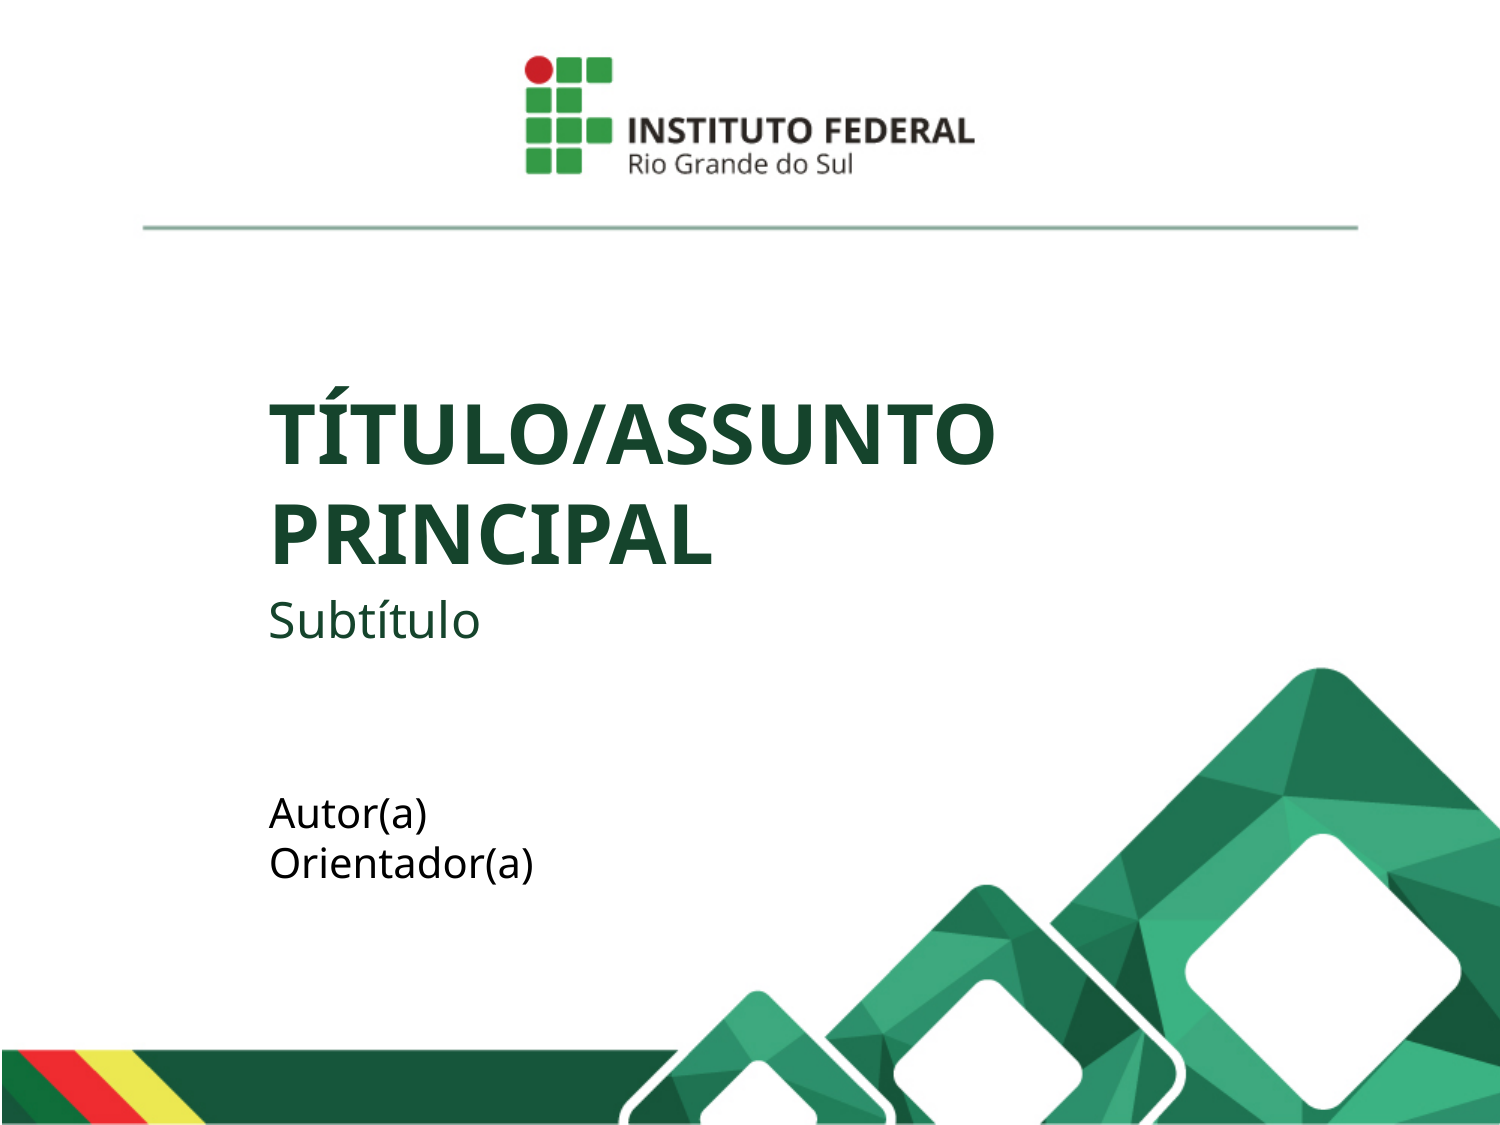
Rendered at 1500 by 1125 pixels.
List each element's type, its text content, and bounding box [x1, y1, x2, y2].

text_box Subtítulo [253, 581, 1282, 657]
text_box Autor(a) Orientador(a) [253, 779, 1282, 895]
picture [2, 0, 1500, 1125]
text_box TÍTULO/ASSUNTO PRINCIPAL [253, 373, 1282, 581]
